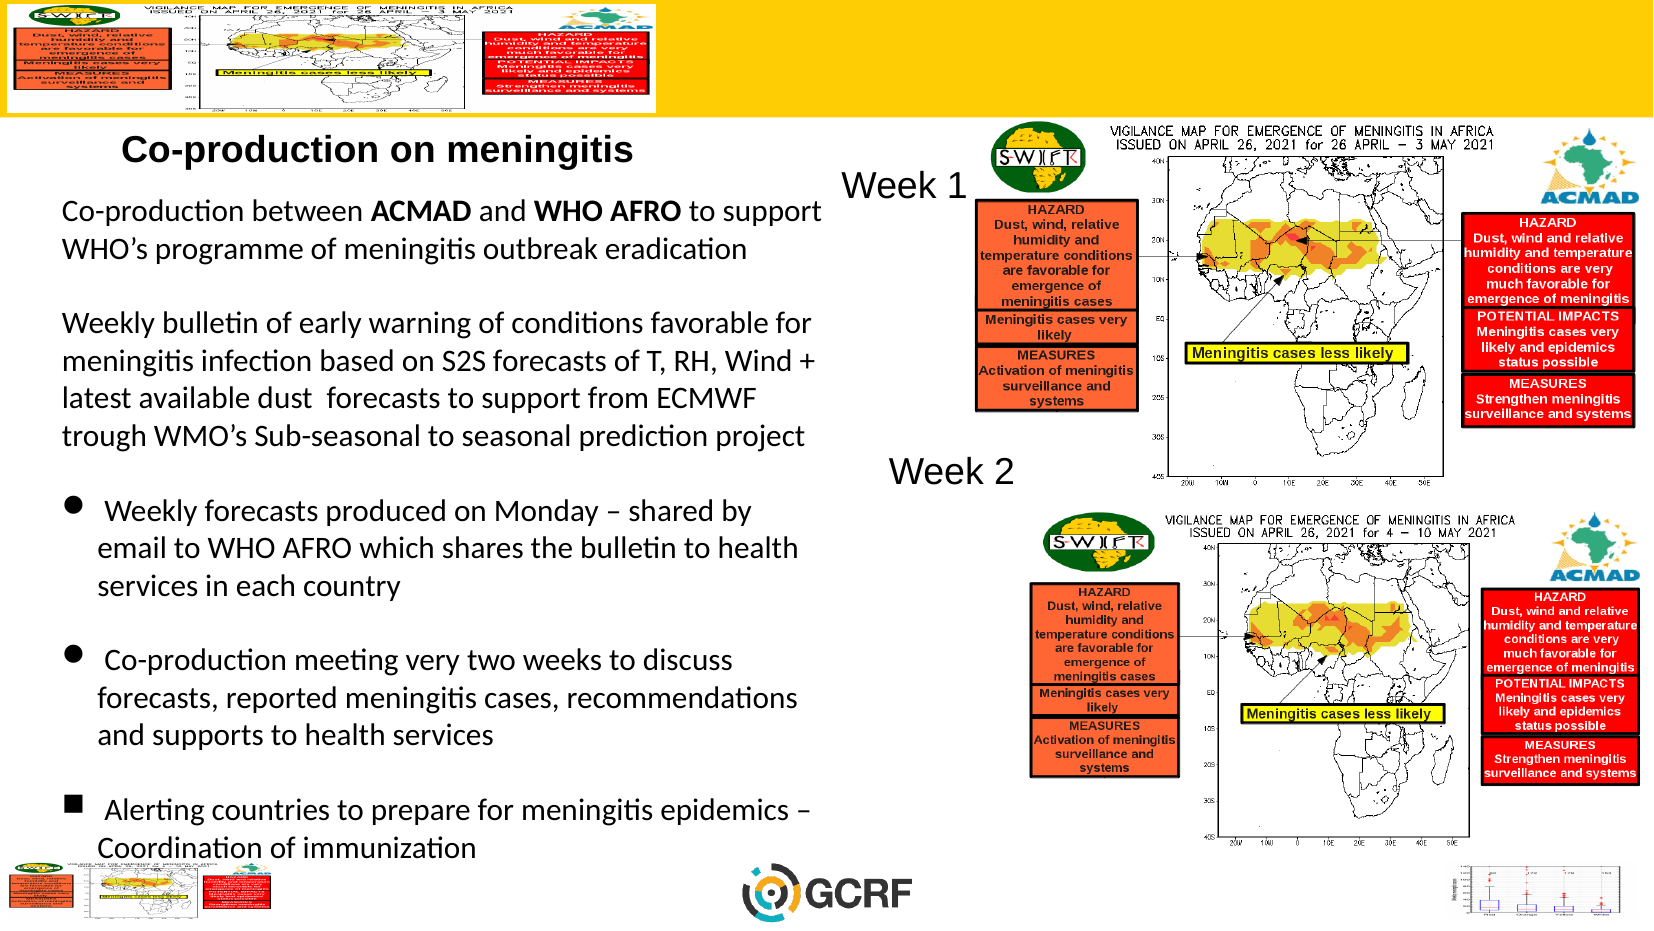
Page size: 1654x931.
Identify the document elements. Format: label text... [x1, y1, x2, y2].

picture [1446, 862, 1638, 919]
picture [8, 862, 272, 920]
picture [740, 862, 915, 923]
text_box Week 2 [873, 439, 1040, 497]
picture [1027, 507, 1642, 851]
text_box Co-production on meningitis [106, 118, 674, 178]
picture [968, 118, 1642, 491]
picture [7, 4, 656, 113]
text_box Co-production between ACMAD and WHO AFRO to support WHO’s programme of meningitis outbreak eradication Weekly bulletin of early warning of conditions favorable for meningitis infection based on S2S forecasts of T, RH, Wind + latest available dust forecasts to support from ECMWF trough WMO’s Sub-seasonal to seasonal prediction project Weekly forecasts produced on Monday – shared by email to WHO AFRO which shares the bulletin to health services in each country Co-production meeting very two weeks to discuss forecasts, reported meningitis cases, recommendations and supports to health services Alerting countries to prepare for meningitis epidemics – Coordination of immunization [47, 183, 839, 859]
text_box Week 1 [826, 153, 993, 211]
